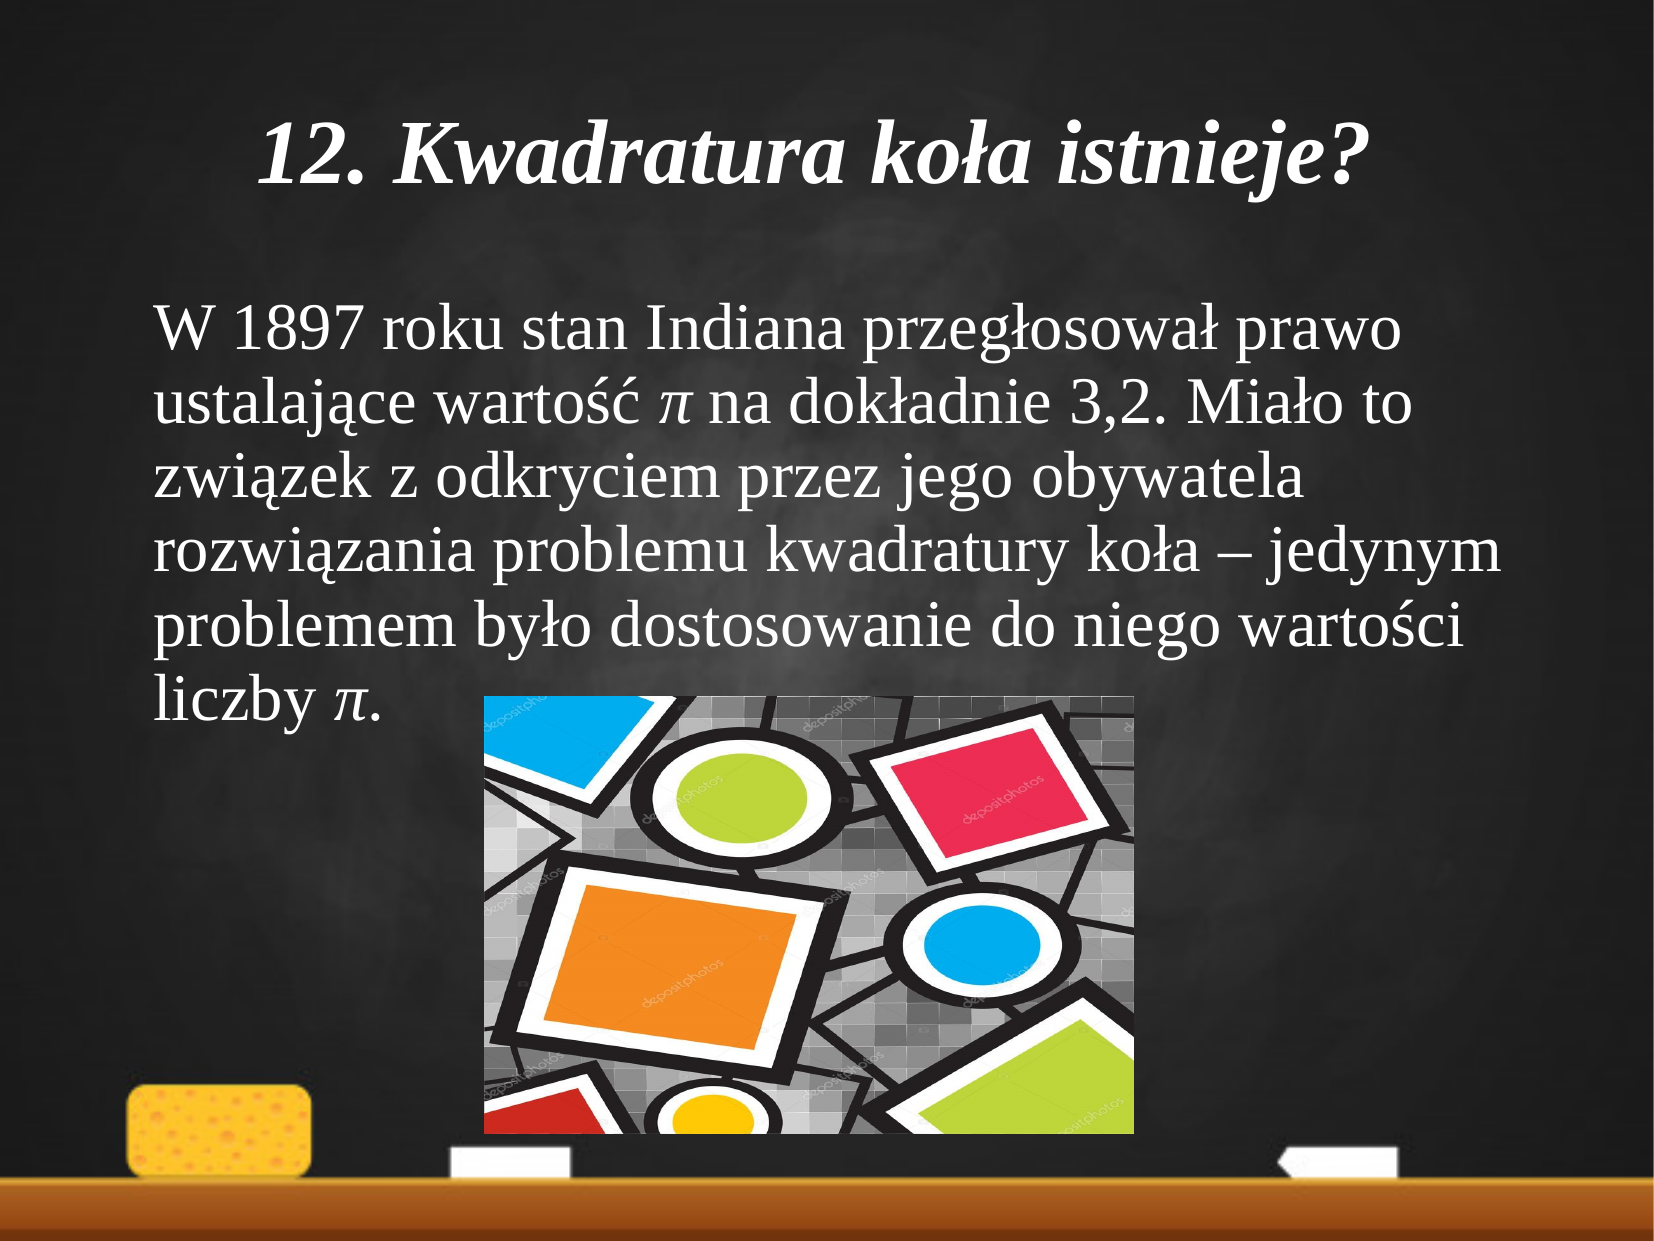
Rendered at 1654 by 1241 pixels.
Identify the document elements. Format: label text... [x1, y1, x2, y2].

list W 1897 roku stan Indiana przegłosował prawo ustalające wartość π na dokładnie 3,2. Miało to związek z odkryciem przez jego obywatela rozwiązania problemu kwadratury koła – jedynym problemem było dostosowanie do niego wartości liczby π. [82, 290, 1571, 1109]
title 12. Kwadratura koła istnieje? [82, 49, 1571, 257]
picture [0, 0, 1654, 1241]
